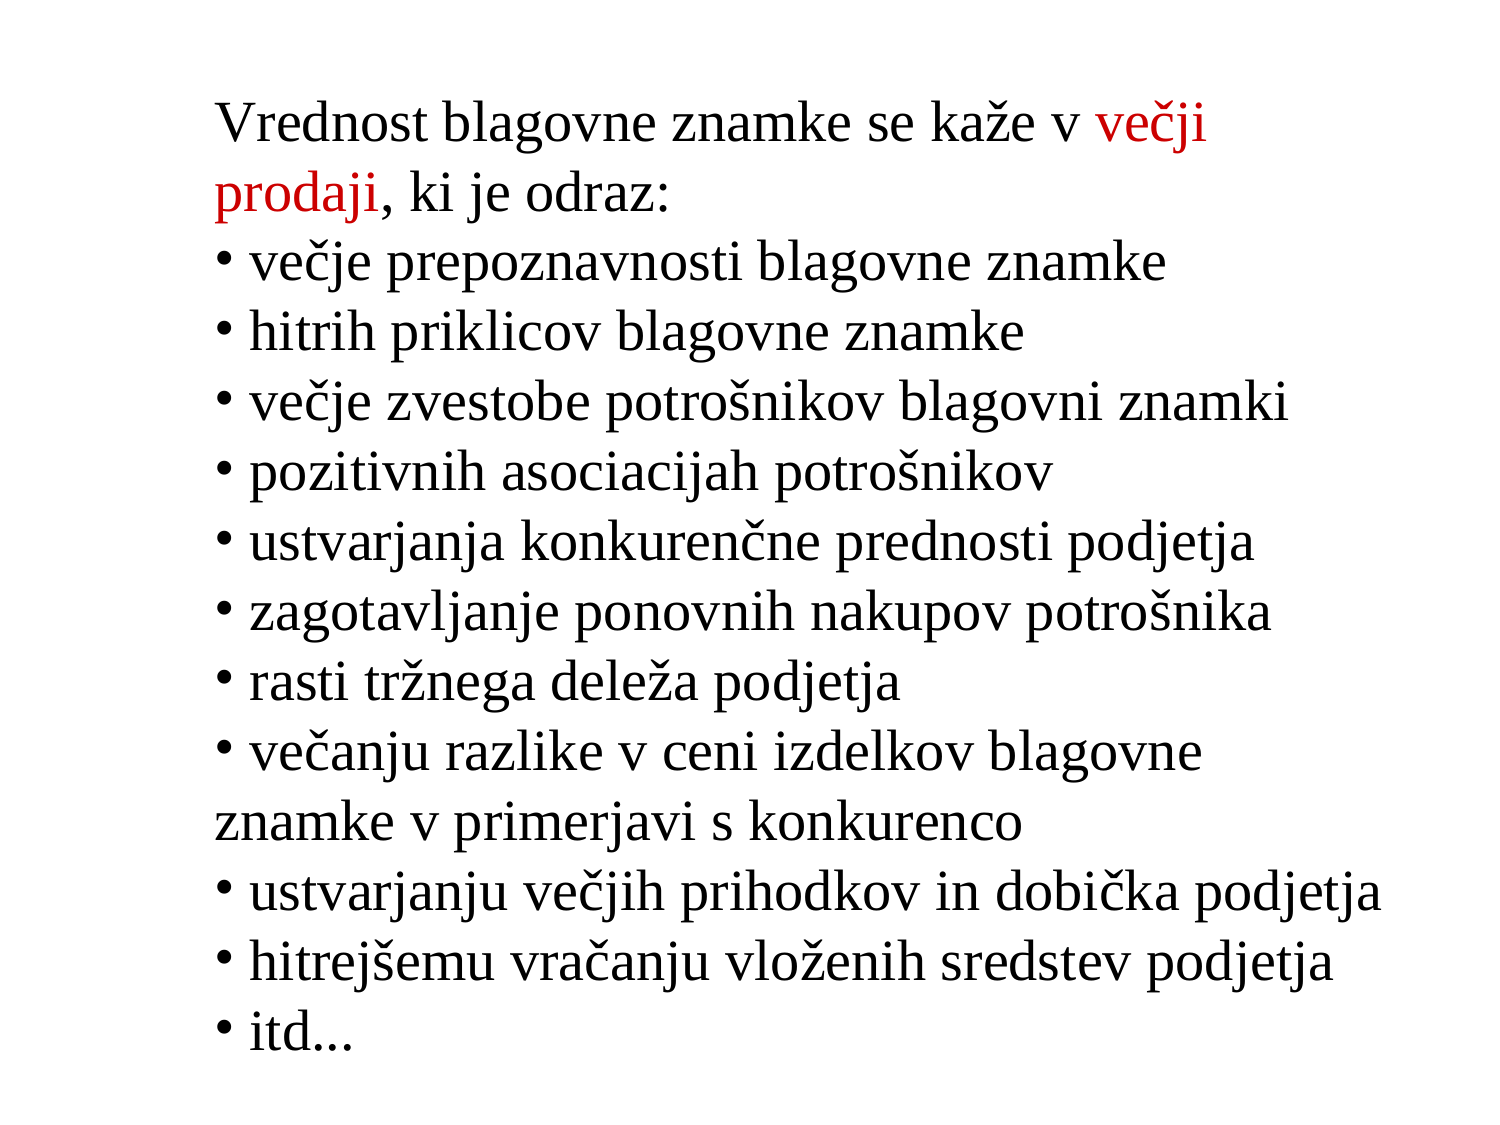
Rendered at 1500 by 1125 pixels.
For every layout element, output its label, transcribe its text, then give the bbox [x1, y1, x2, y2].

text_box Vrednost blagovne znamke se kaže v večji prodaji, ki je odraz: večje prepoznavnosti blagovne znamke hitrih priklicov blagovne znamke večje zvestobe potrošnikov blagovni znamki pozitivnih asociacijah potrošnikov ustvarjanja konkurenčne prednosti podjetja zagotavljanje ponovnih nakupov potrošnika rasti tržnega deleža podjetja večanju razlike v ceni izdelkov blagovne znamke v primerjavi s konkurenco ustvarjanju večjih prihodkov in dobička podjetja hitrejšemu vračanju vloženih sredstev podjetja itd... [200, 74, 1401, 1071]
